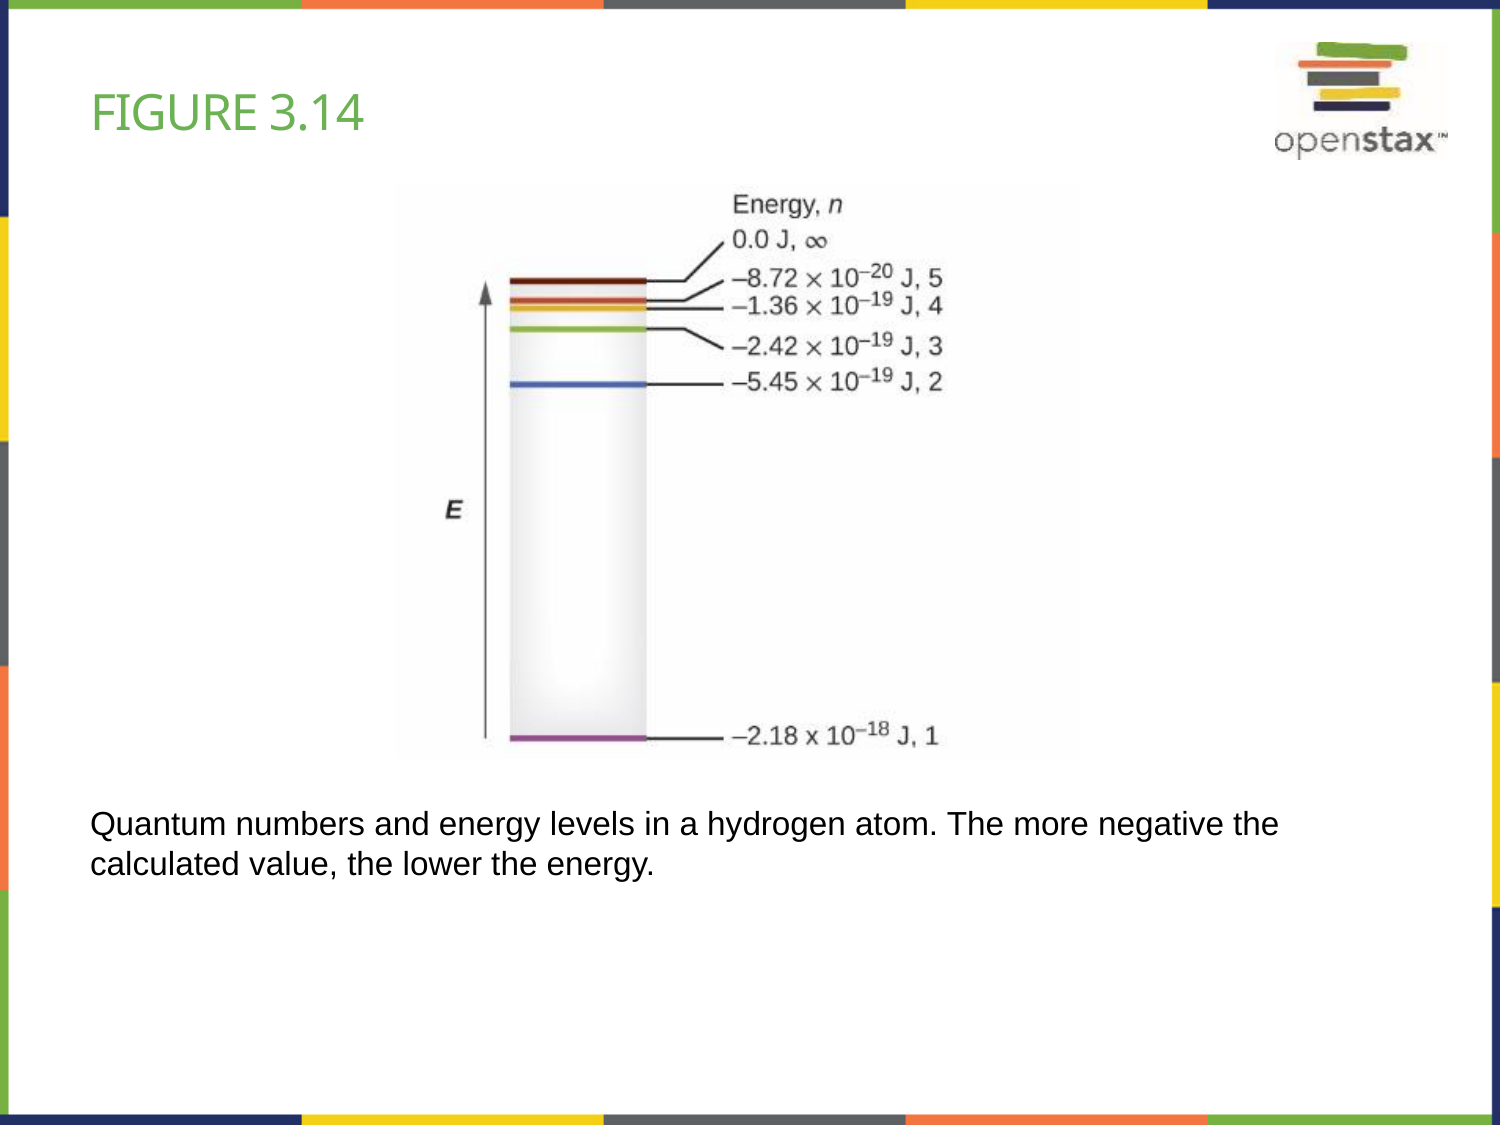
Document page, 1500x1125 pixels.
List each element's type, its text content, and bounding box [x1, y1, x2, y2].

list Quantum numbers and energy levels in a hydrogen atom. The more negative the calculated value, the lower the energy. [75, 794, 1398, 986]
title Figure 3.14 [75, 39, 1398, 148]
picture [0, 0, 1500, 1125]
